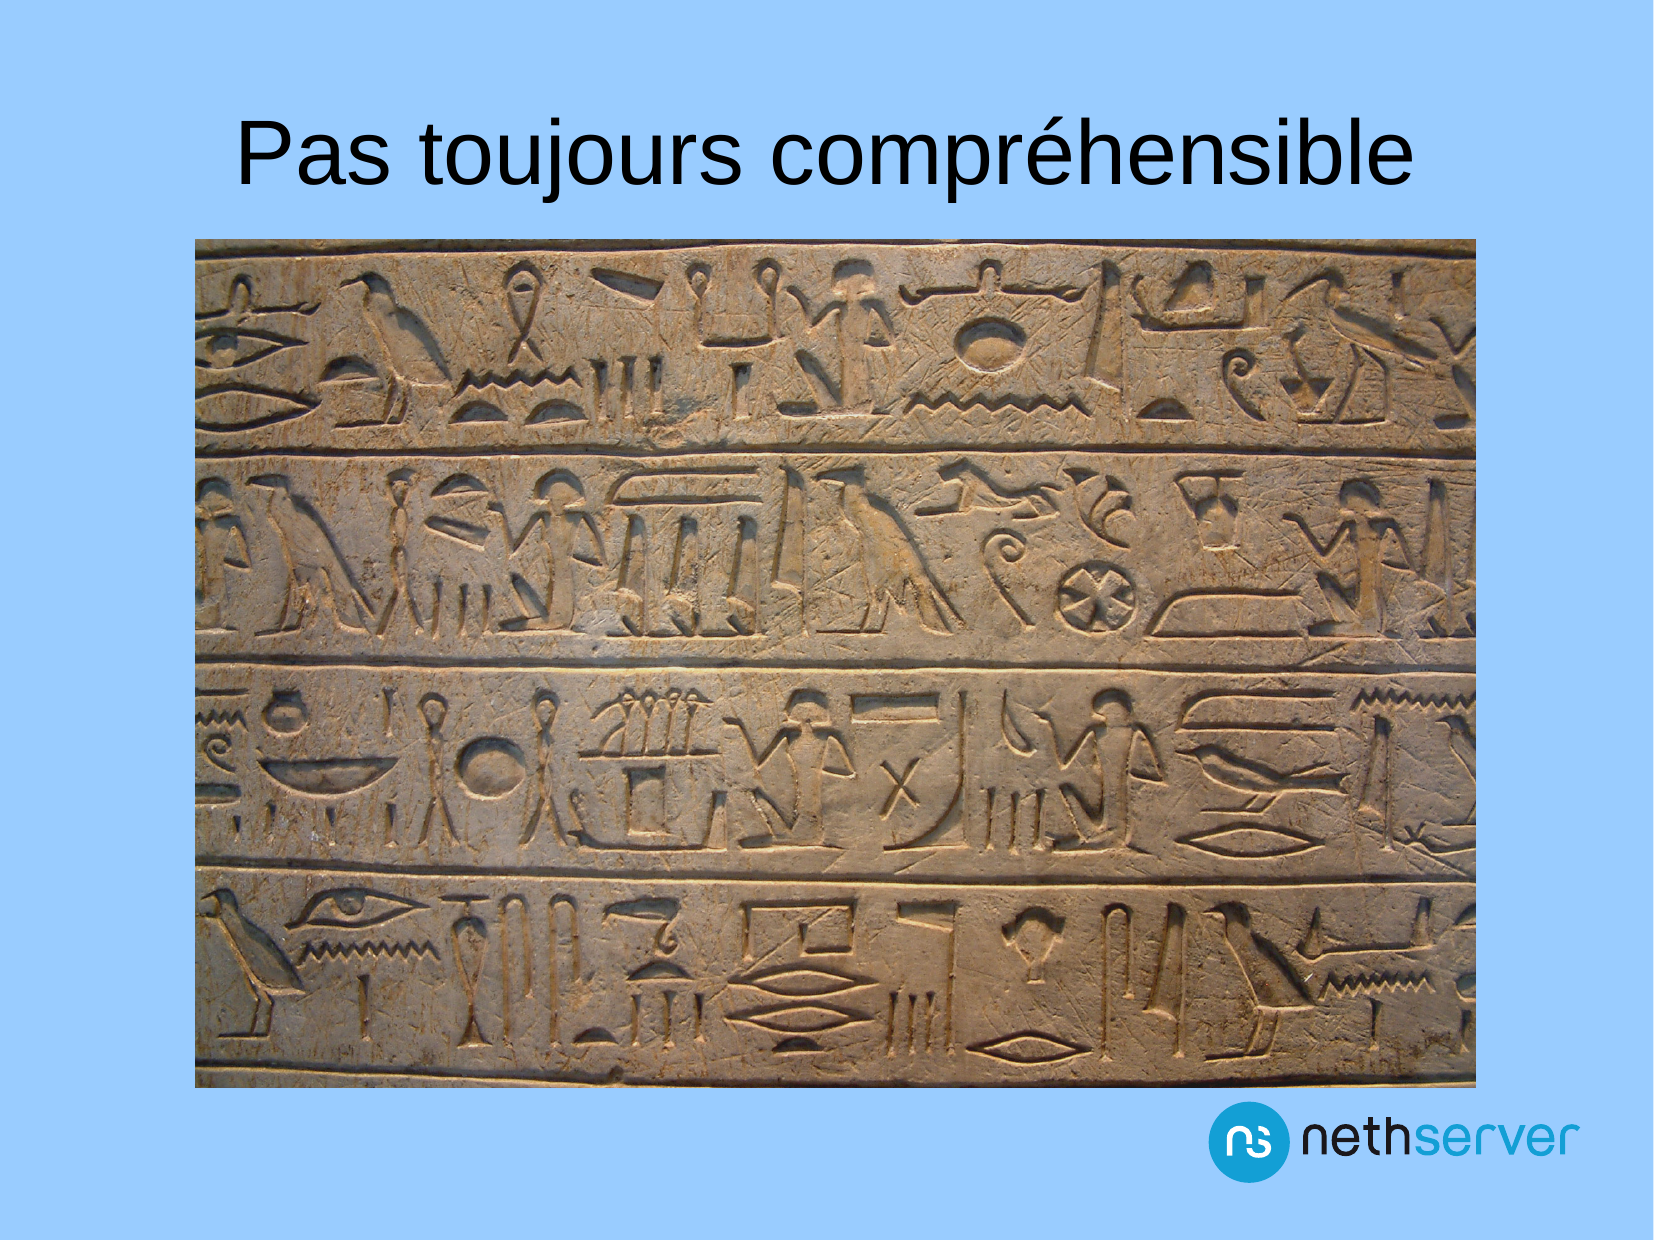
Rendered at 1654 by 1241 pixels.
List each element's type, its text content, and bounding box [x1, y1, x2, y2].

title Pas toujours compréhensible [82, 49, 1571, 257]
picture [195, 239, 1654, 1241]
